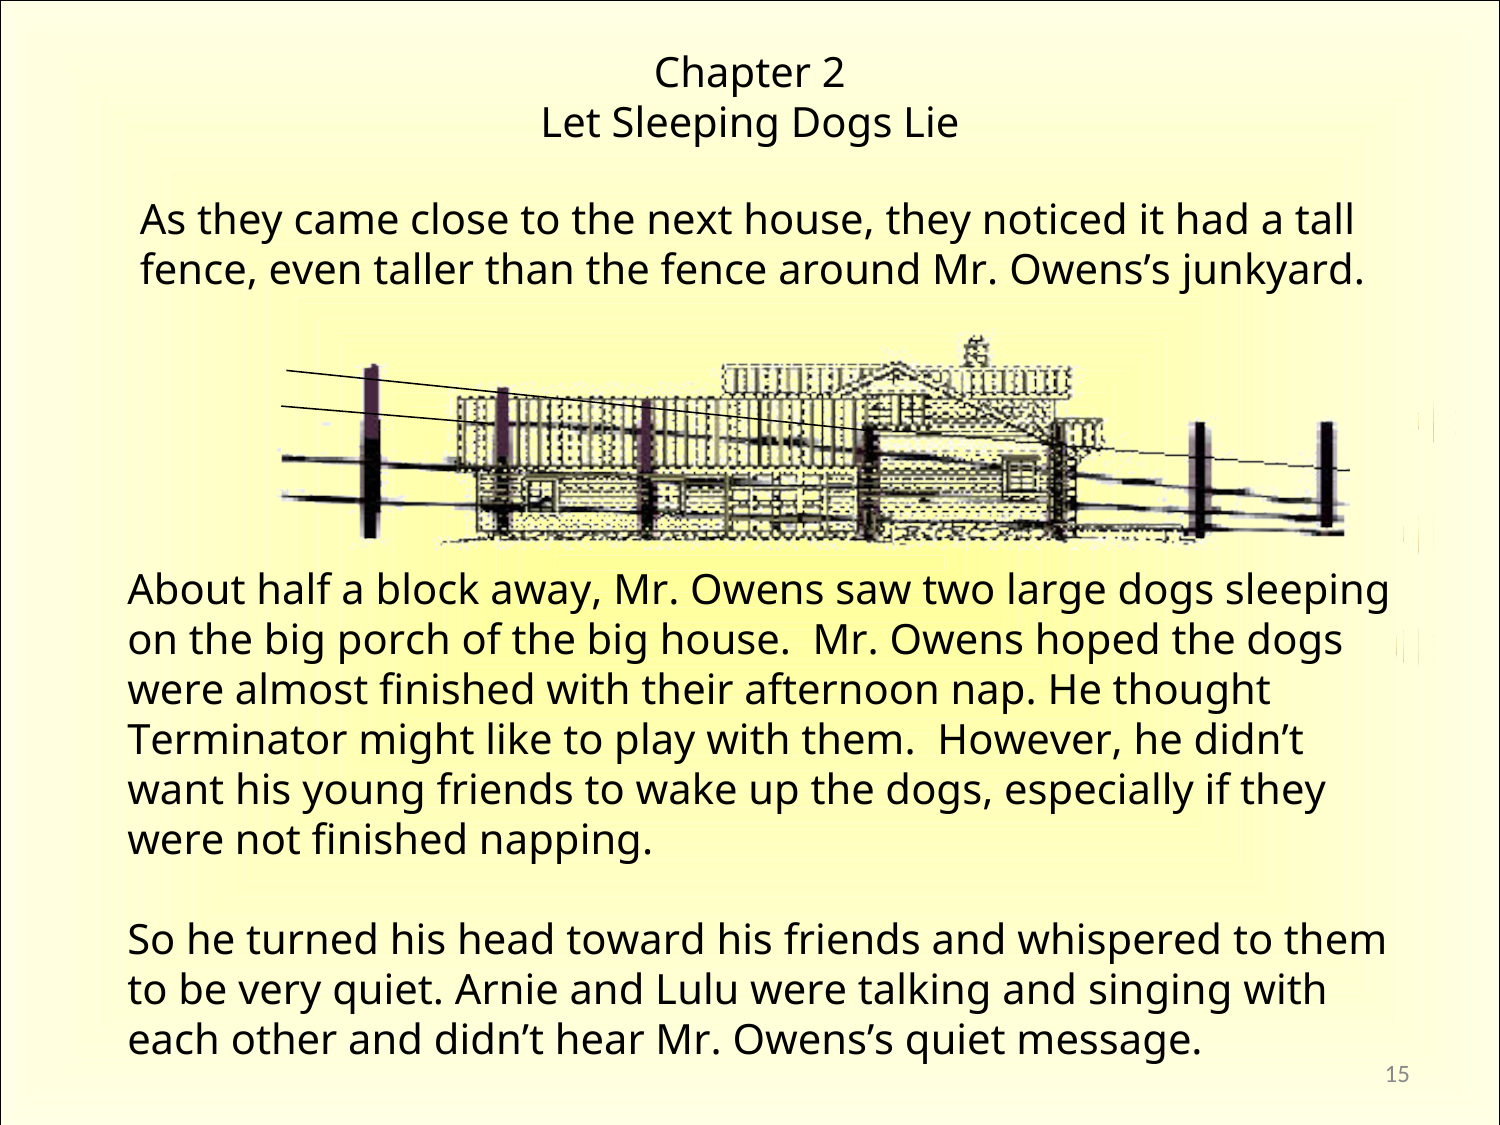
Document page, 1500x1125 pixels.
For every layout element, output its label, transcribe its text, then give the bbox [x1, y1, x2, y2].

text_box Chapter 2 Let Sleeping Dogs Lie [150, 37, 1351, 185]
picture [275, 351, 1350, 464]
text_box About half a block away, Mr. Owens saw two large dogs sleeping on the big porch of the big house. Mr. Owens hoped the dogs were almost finished with their afternoon nap. He thought Terminator might like to play with them. However, he didn’t want his young friends to wake up the dogs, especially if they were not finished napping. So he turned his head toward his friends and whispered to them to be very quiet. Arnie and Lulu were talking and singing with each other and didn’t hear Mr. Owens’s quiet message. [112, 464, 1413, 1071]
text_box <number> [1074, 1042, 1426, 1103]
text_box As they came close to the next house, they noticed it had a tall fence, even taller than the fence around Mr. Owens’s junkyard. [124, 185, 1438, 351]
text_box [0, 0, 1500, 1125]
